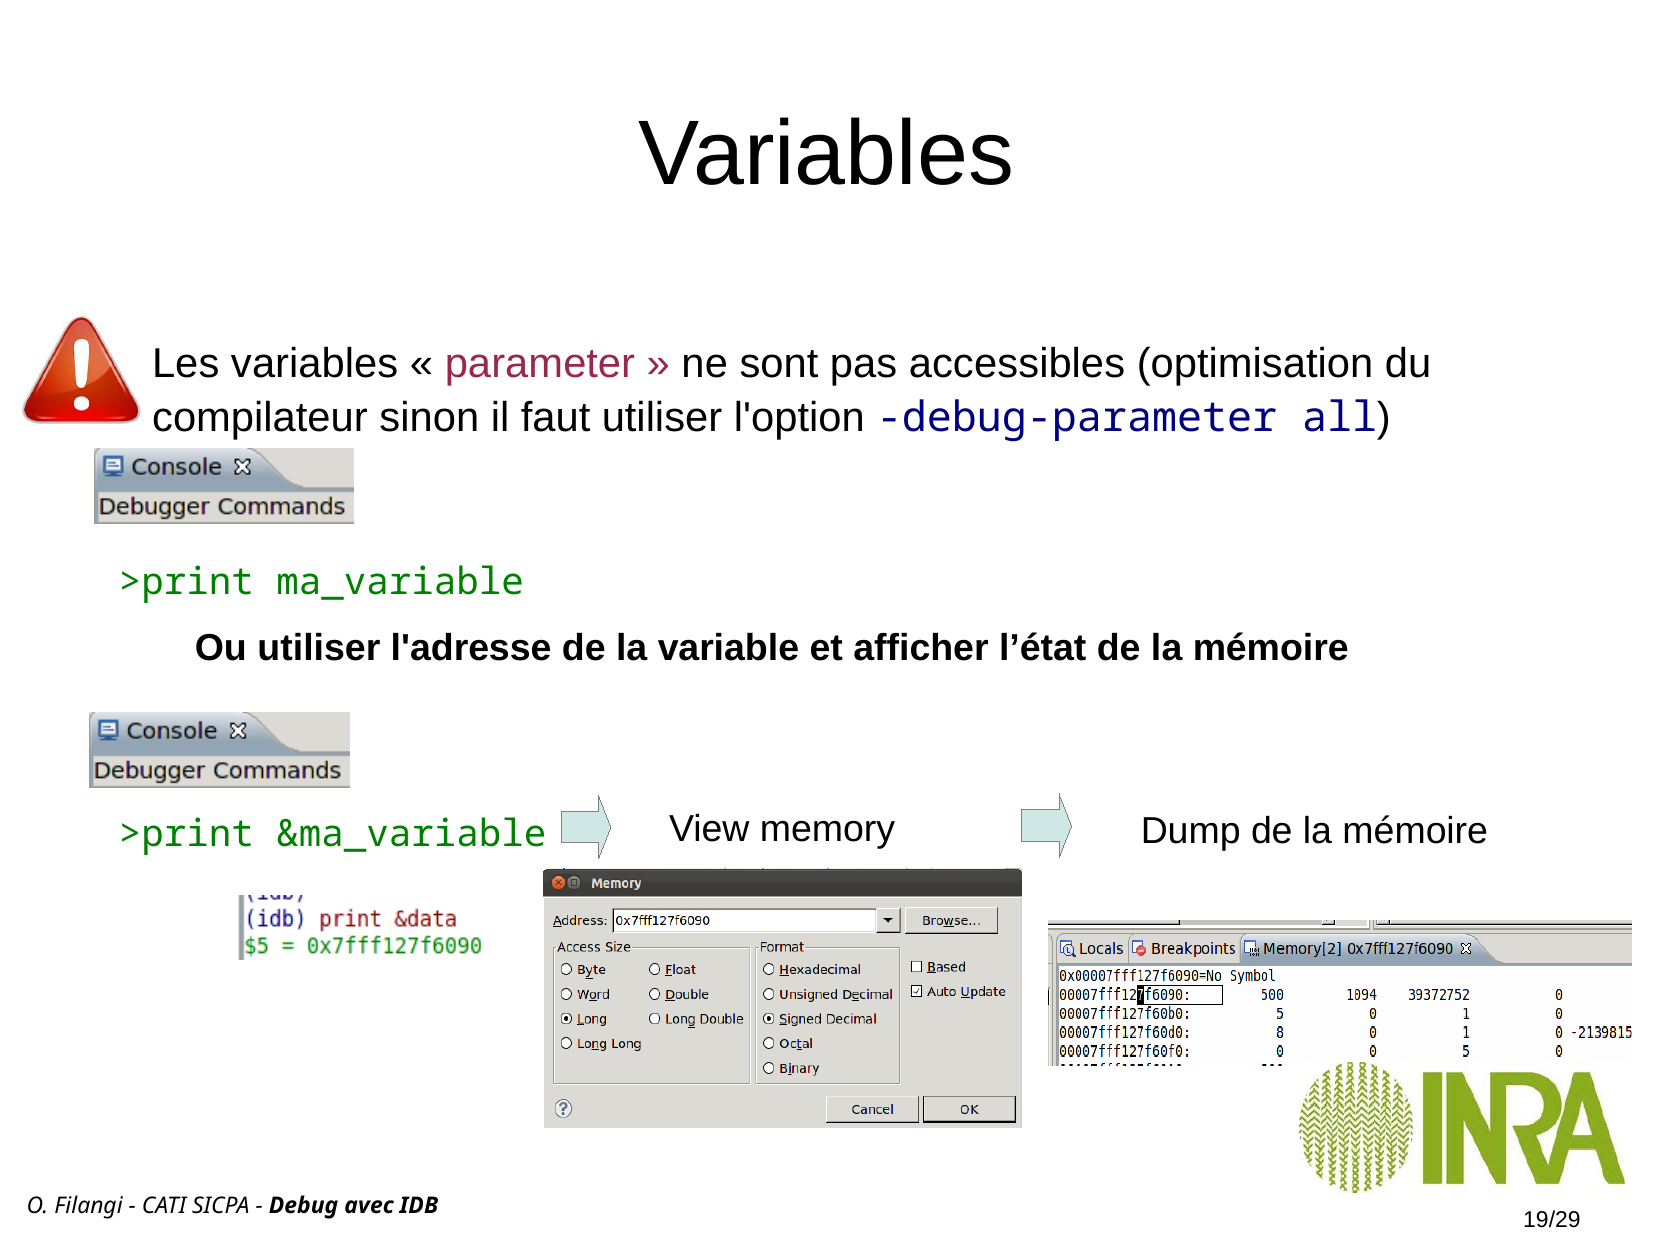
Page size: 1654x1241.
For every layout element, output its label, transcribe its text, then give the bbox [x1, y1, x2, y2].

text_box [1021, 793, 1072, 858]
text_box O. Filangi - CATI SICPA - Debug avec IDB [5, 1181, 476, 1227]
picture [16, 311, 144, 428]
text_box Dump de la mémoire [1126, 801, 1504, 859]
title Variables [82, 49, 1571, 257]
text_box <numéro>/29 [1508, 1199, 1654, 1241]
text_box >print ma_variable [104, 547, 539, 606]
picture [543, 868, 1022, 1128]
picture [1048, 920, 1632, 1193]
picture [94, 448, 354, 524]
text_box [561, 795, 611, 859]
list Les variables « parameter » ne sont pas accessibles (optimisation du compilateur sinon il faut utiliser l'option -debug-parameter all) [81, 339, 1570, 542]
picture [238, 895, 517, 960]
text_box View memory [654, 800, 911, 858]
text_box Ou utiliser l'adresse de la variable et afficher l’état de la mémoire [180, 619, 1365, 677]
picture [89, 712, 350, 788]
text_box >print &ma_variable [104, 799, 562, 858]
